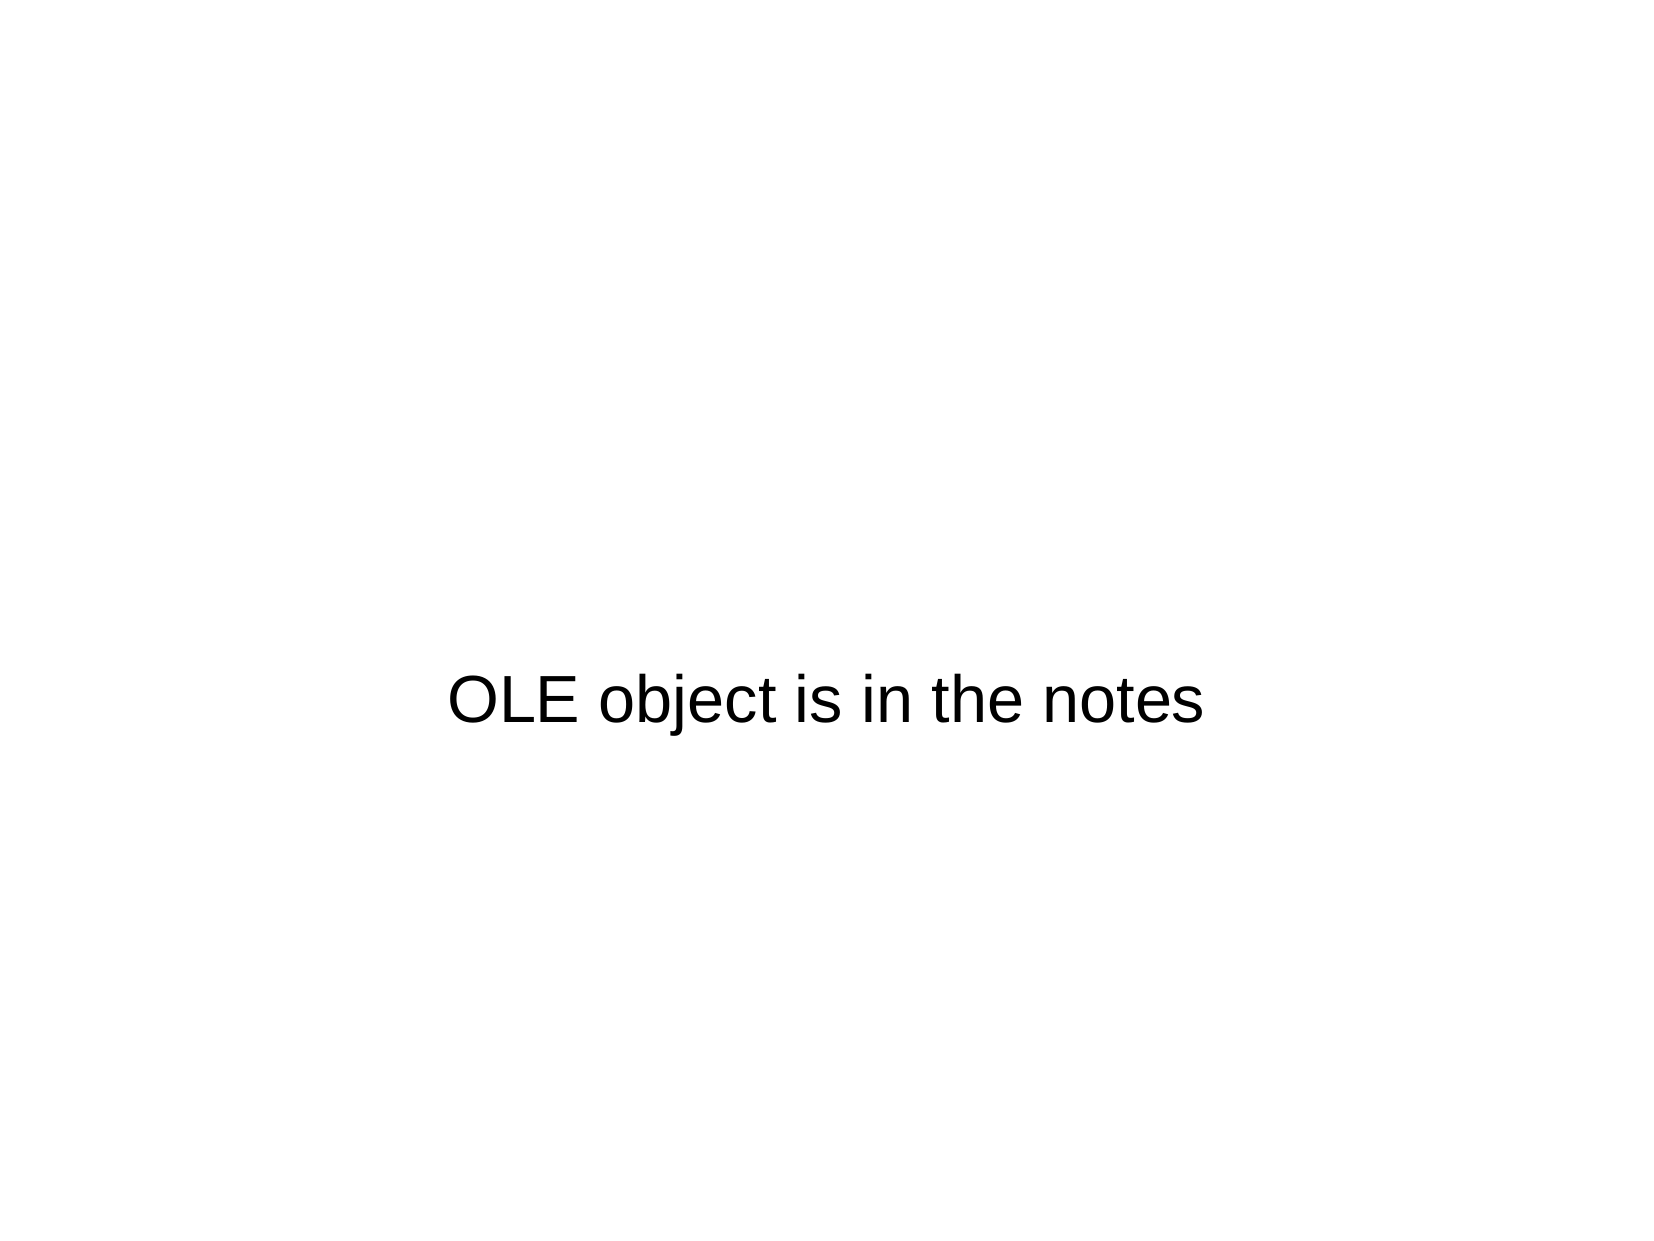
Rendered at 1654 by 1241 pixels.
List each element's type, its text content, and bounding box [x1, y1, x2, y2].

subtitle OLE object is in the notes [82, 290, 1571, 1109]
